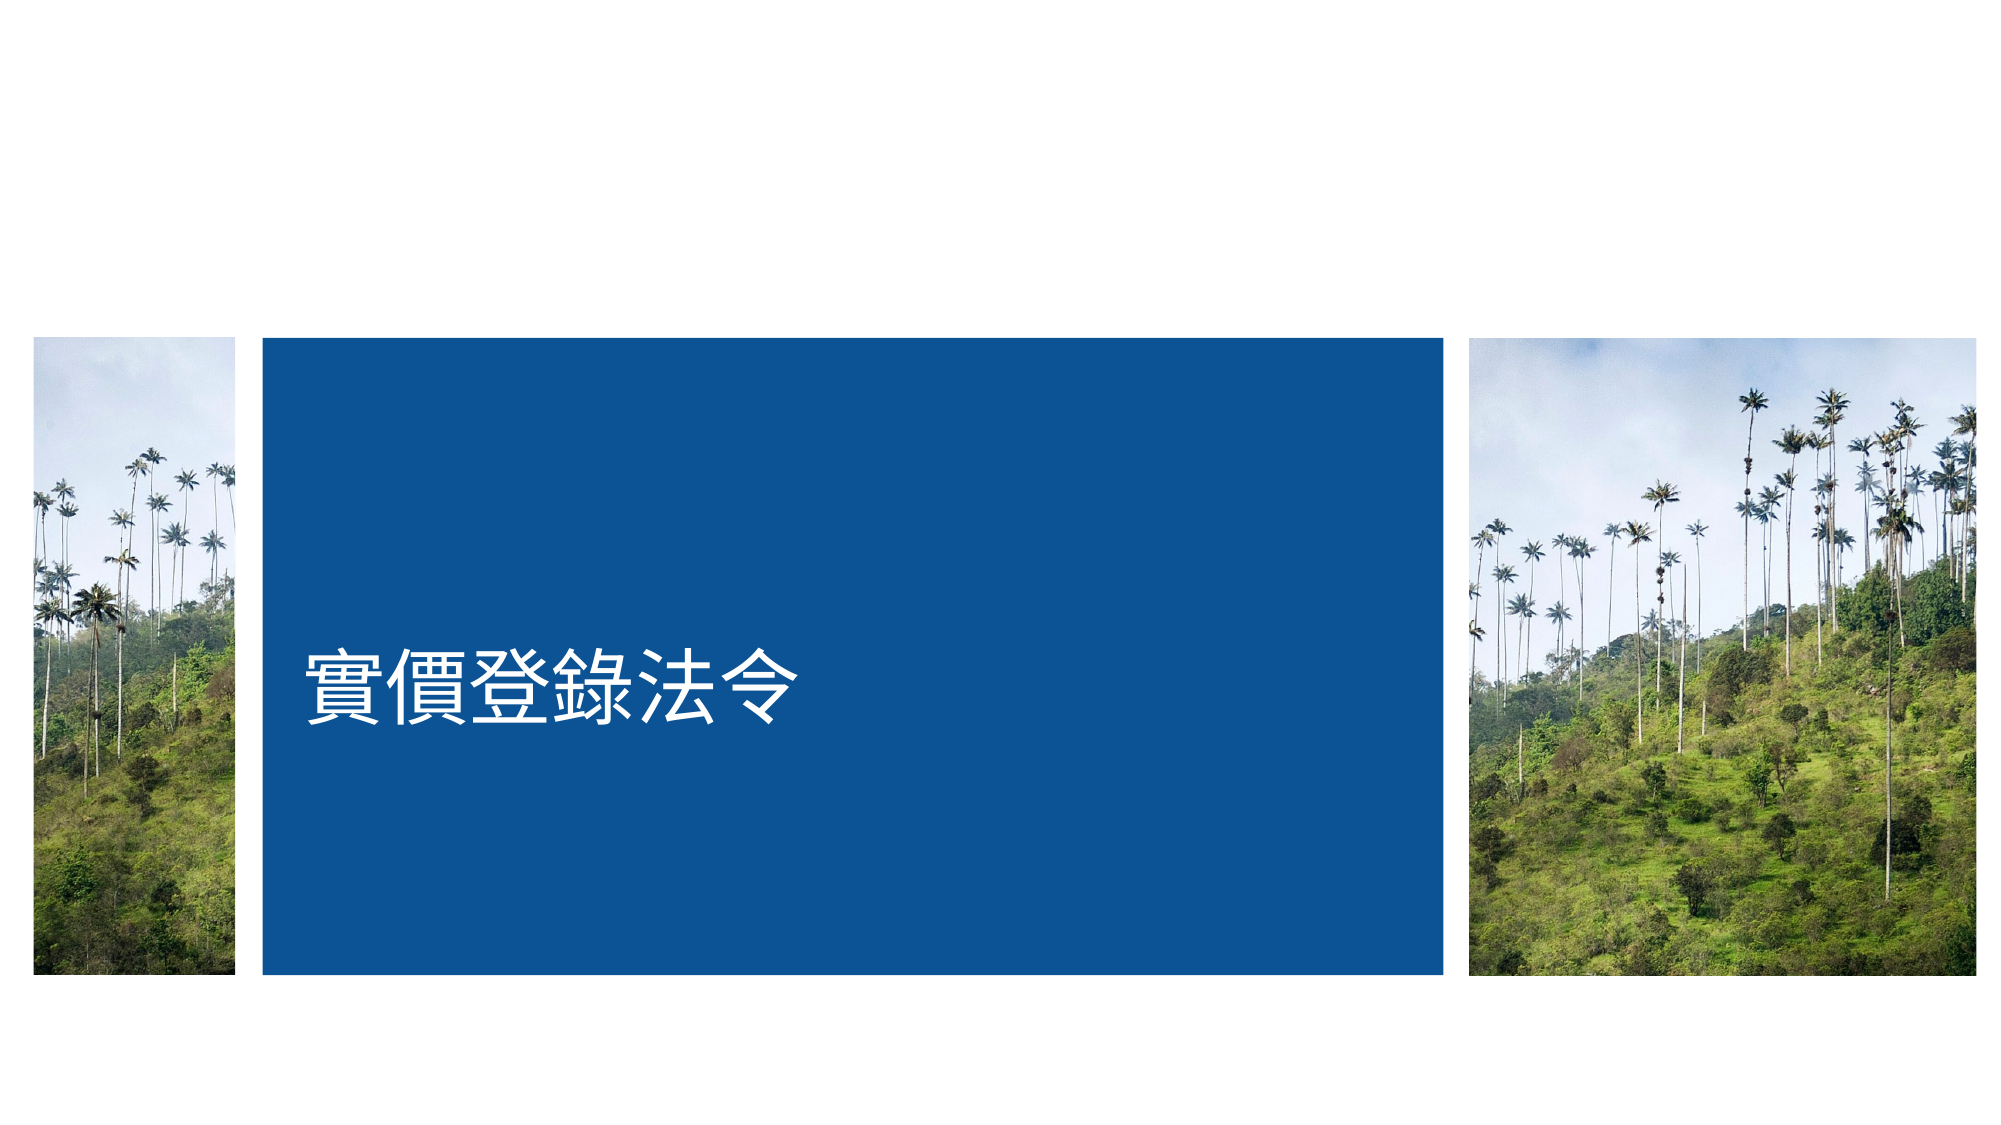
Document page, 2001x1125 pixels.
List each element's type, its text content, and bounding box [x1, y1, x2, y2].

picture [1469, 338, 1977, 976]
title 實價登錄法令 [287, 371, 1428, 743]
picture [33, 337, 53, 975]
